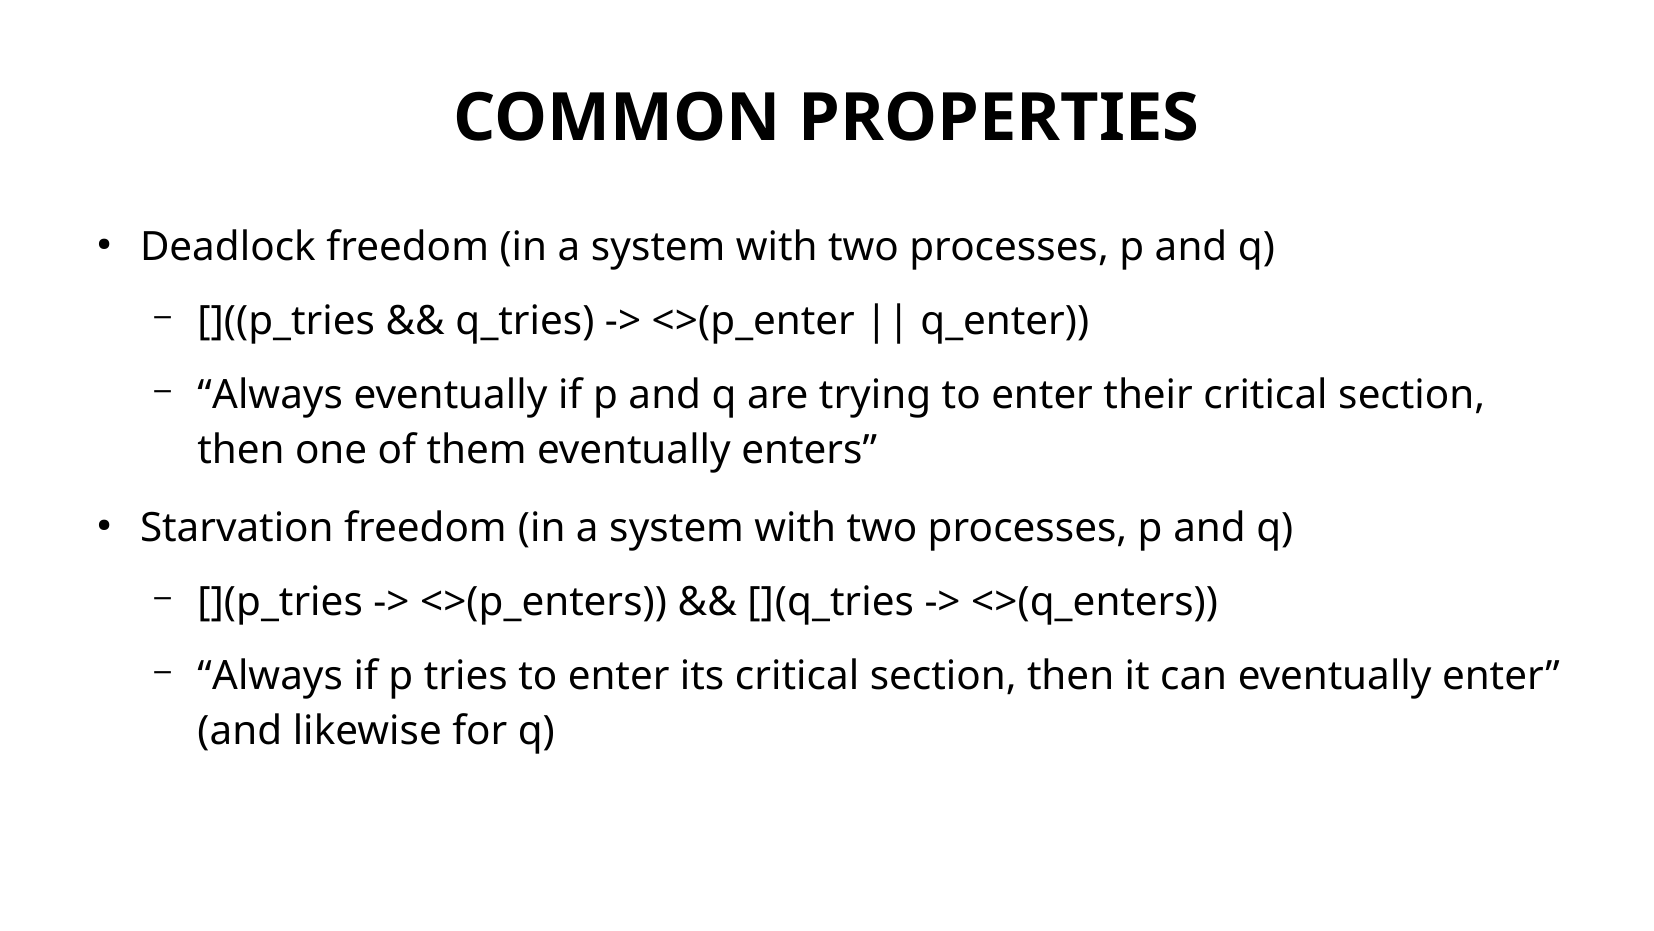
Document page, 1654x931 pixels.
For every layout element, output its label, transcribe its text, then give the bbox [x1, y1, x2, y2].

title COMMON PROPERTIES [82, 36, 1571, 193]
list Deadlock freedom (in a system with two processes, p and q) []((p_tries && q_tries) -> <>(p_enter || q_enter)) “Always eventually if p and q are trying to enter their critical section, then one of them eventually enters” Starvation freedom (in a system with two processes, p and q) [](p_tries -> <>(p_enters)) && [](q_tries -> <>(q_enters)) “Always if p tries to enter its critical section, then it can eventually enter” (and likewise for q) [82, 217, 1571, 757]
